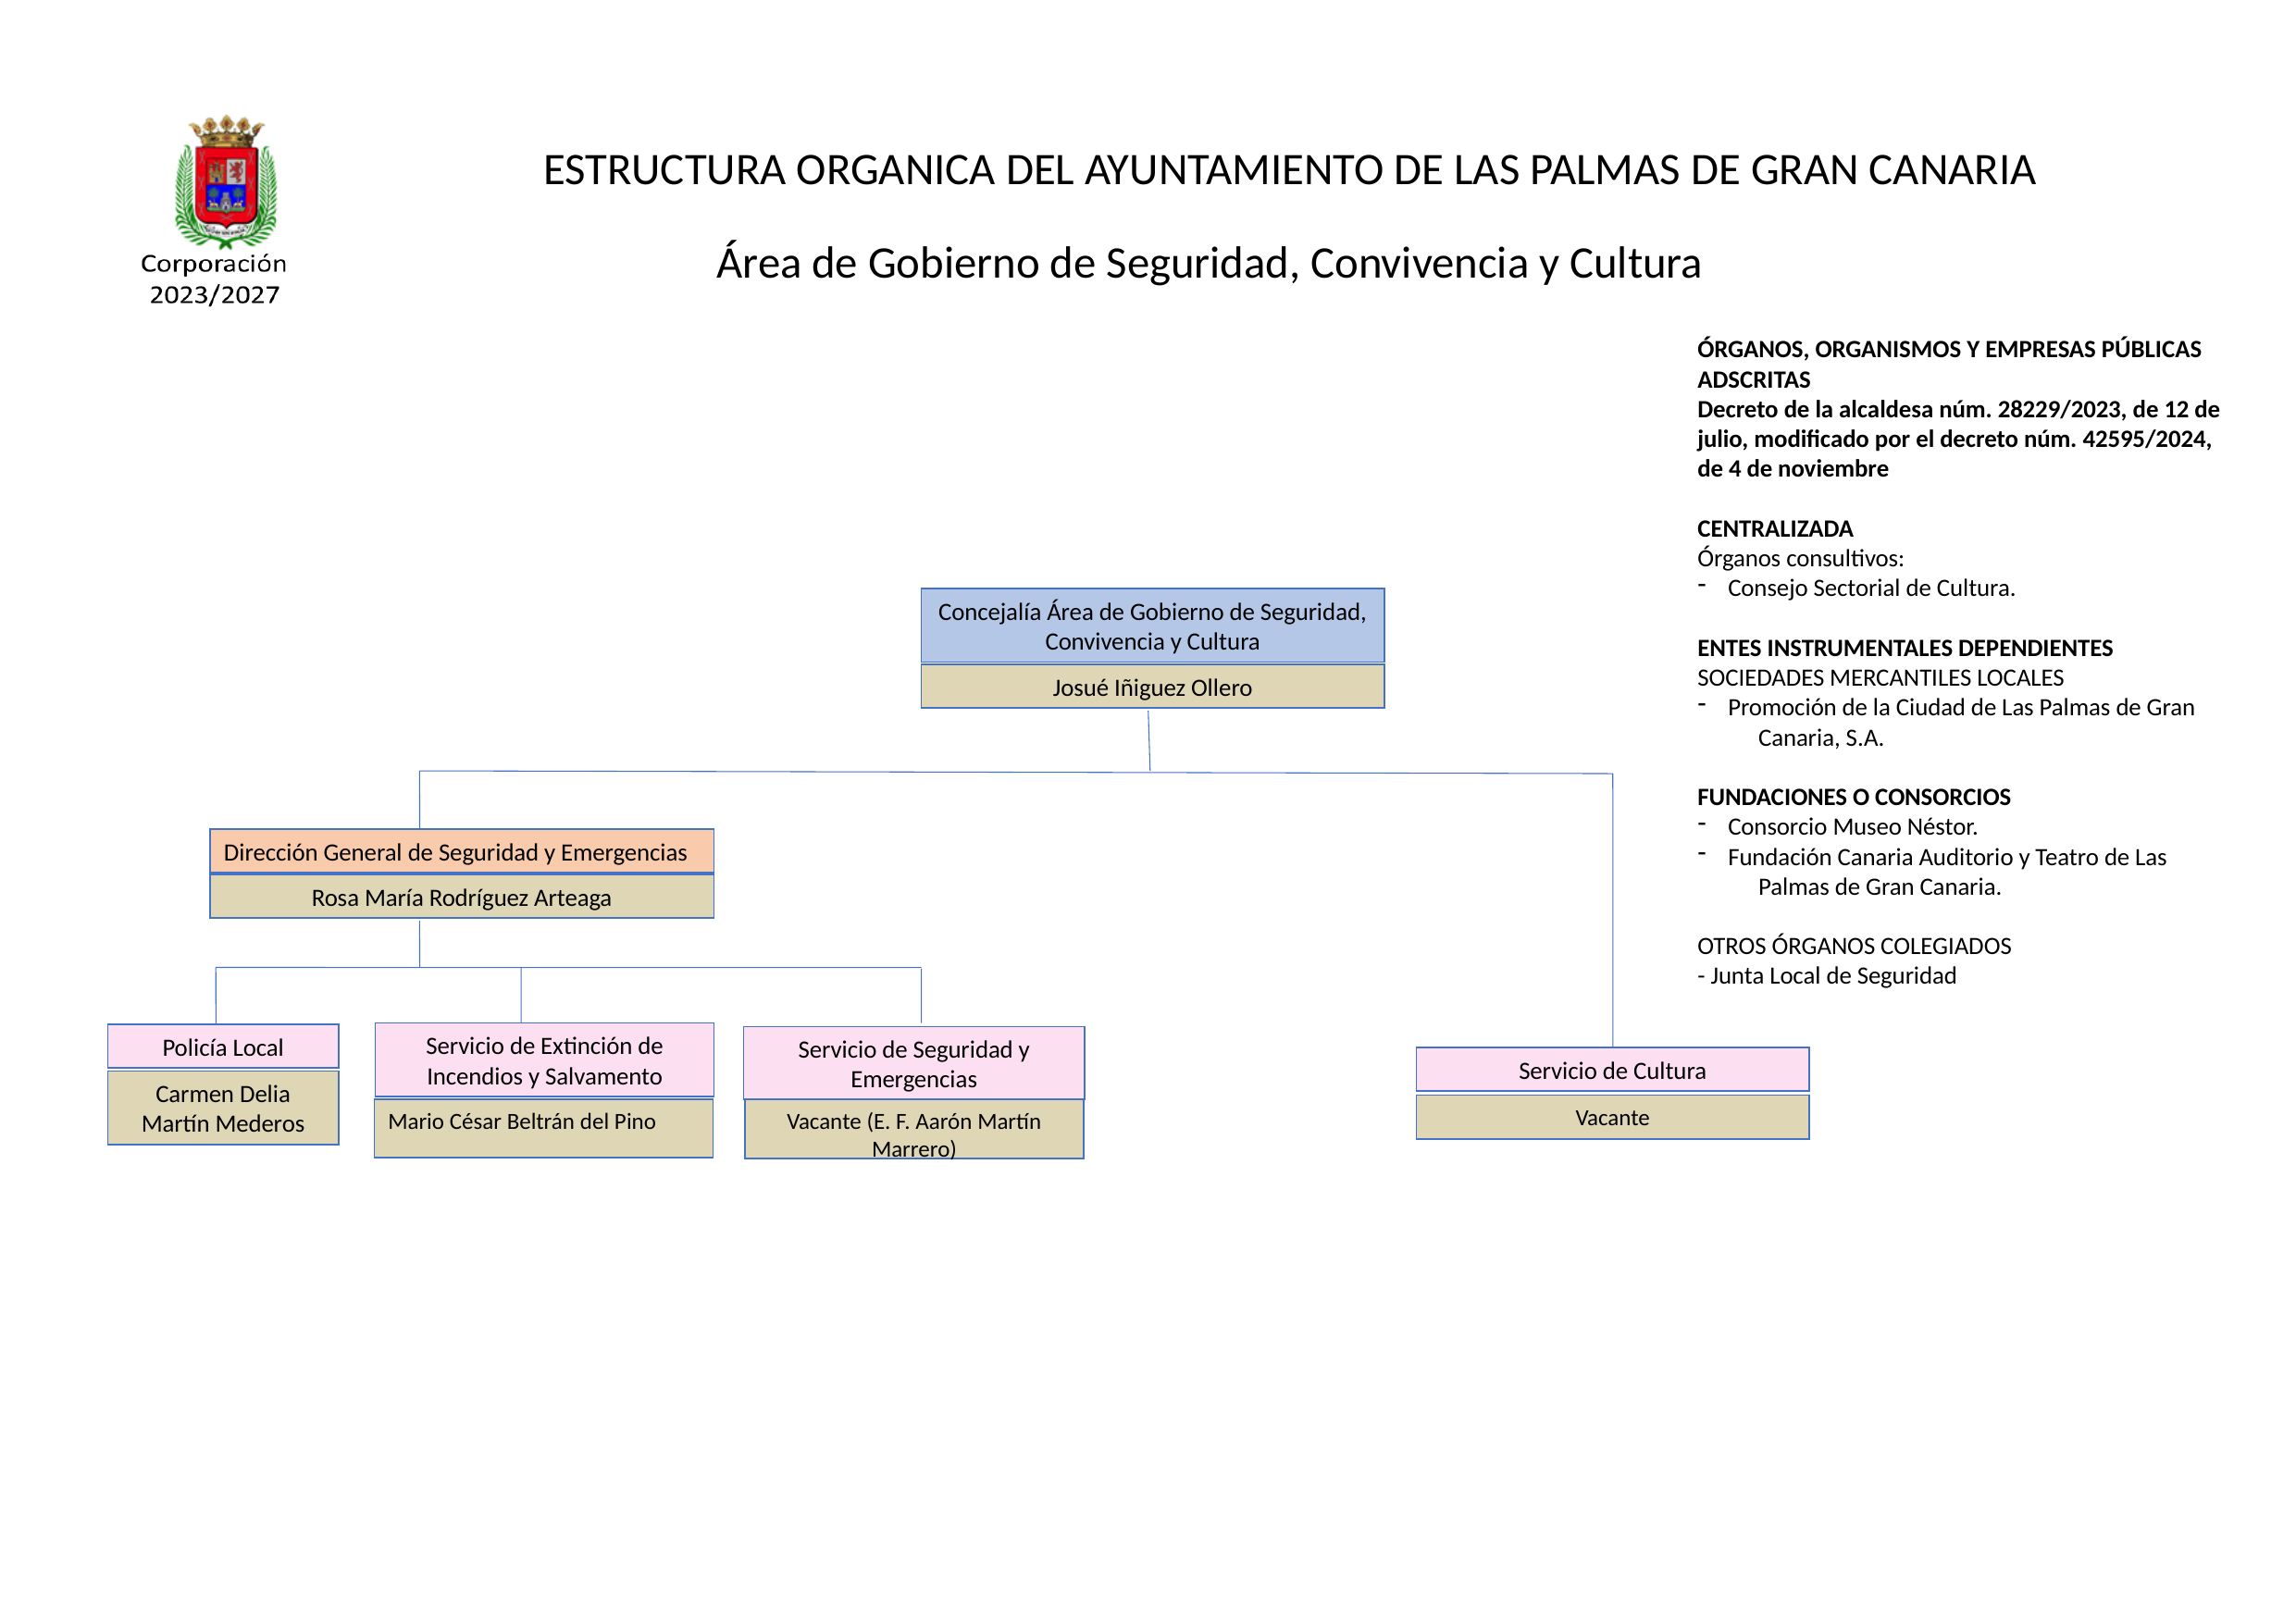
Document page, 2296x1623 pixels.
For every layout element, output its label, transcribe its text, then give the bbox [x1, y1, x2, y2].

text_box ÓRGANOS, ORGANISMOS Y EMPRESAS PÚBLICAS ADSCRITAS Decreto de la alcaldesa núm. 28229/2023, de 12 de julio, modificado por el decreto núm. 42595/2024, de 4 de noviembre CENTRALIZADA Órganos consultivos: Consejo Sectorial de Cultura. ENTES INSTRUMENTALES DEPENDIENTES SOCIEDADES MERCANTILES LOCALES Promoción de la Ciudad de Las Palmas de Gran Canaria, S.A. FUNDACIONES O CONSORCIOS Consorcio Museo Néstor. Fundación Canaria Auditorio y Teatro de Las Palmas de Gran Canaria. OTROS ÓRGANOS COLEGIADOS - Junta Local de Seguridad [1682, 325, 2242, 997]
text_box Área de Gobierno de Seguridad, Convivencia y Cultura [610, 231, 1810, 310]
text_box Servicio de Seguridad y Emergencias [744, 1026, 1085, 1100]
picture [122, 111, 305, 326]
text_box Policía Local [108, 1024, 339, 1068]
text_box Josué Iñiguez Ollero [922, 664, 1384, 708]
text_box Rosa María Rodríguez Arteaga [210, 874, 714, 918]
text_box Mario César Beltrán del Pino [374, 1099, 713, 1158]
text_box Dirección General de Seguridad y Emergencias [210, 829, 714, 873]
text_box Servicio de Cultura [1417, 1047, 1809, 1091]
text_box Vacante [1417, 1096, 1809, 1139]
text_box ESTRUCTURA ORGANICA DEL AYUNTAMIENTO DE LAS PALMAS DE GRAN CANARIA [521, 90, 2070, 202]
text_box Carmen Delia Martín Mederos [108, 1071, 339, 1145]
text_box Vacante (E. F. Aarón Martín Marrero) [745, 1099, 1084, 1158]
text_box Servicio de Extinción de Incendios y Salvamento [376, 1023, 714, 1096]
text_box Concejalía Área de Gobierno de Seguridad, Convivencia y Cultura [922, 588, 1384, 663]
